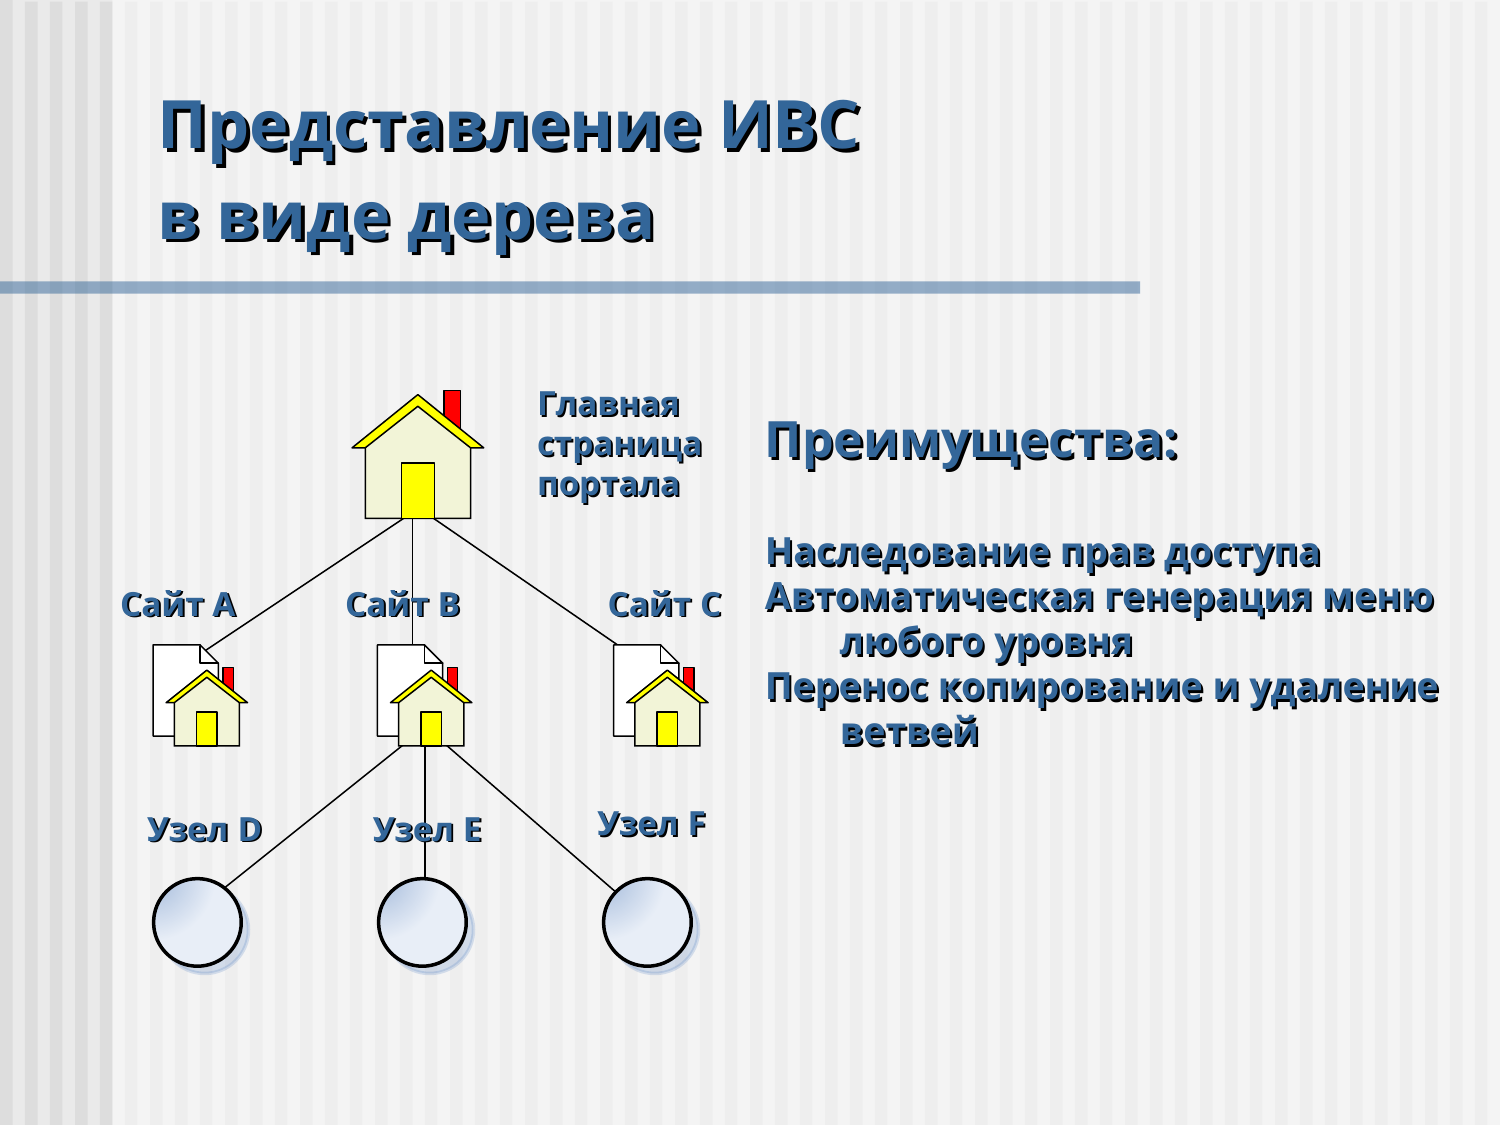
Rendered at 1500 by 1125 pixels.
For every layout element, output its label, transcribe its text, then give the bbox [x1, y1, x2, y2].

chart [150, 875, 253, 978]
chart [375, 875, 478, 978]
text_box Узел E [357, 799, 497, 856]
text_box Сайт A [105, 574, 251, 631]
title Представление ИВС в виде дерева [142, 91, 1482, 267]
text_box Сайт B [330, 574, 475, 631]
text_box Сайт C [592, 574, 737, 631]
text_box Главная страница портала [522, 374, 813, 511]
chart [600, 875, 703, 978]
text_box Преимущества: Наследование прав доступа Автоматическая генерация меню любого уровня Перенос копирование и удаление ветвей [749, 399, 1463, 761]
text_box Узел F [582, 794, 721, 851]
chart [150, 387, 712, 749]
text_box Узел D [132, 799, 277, 856]
